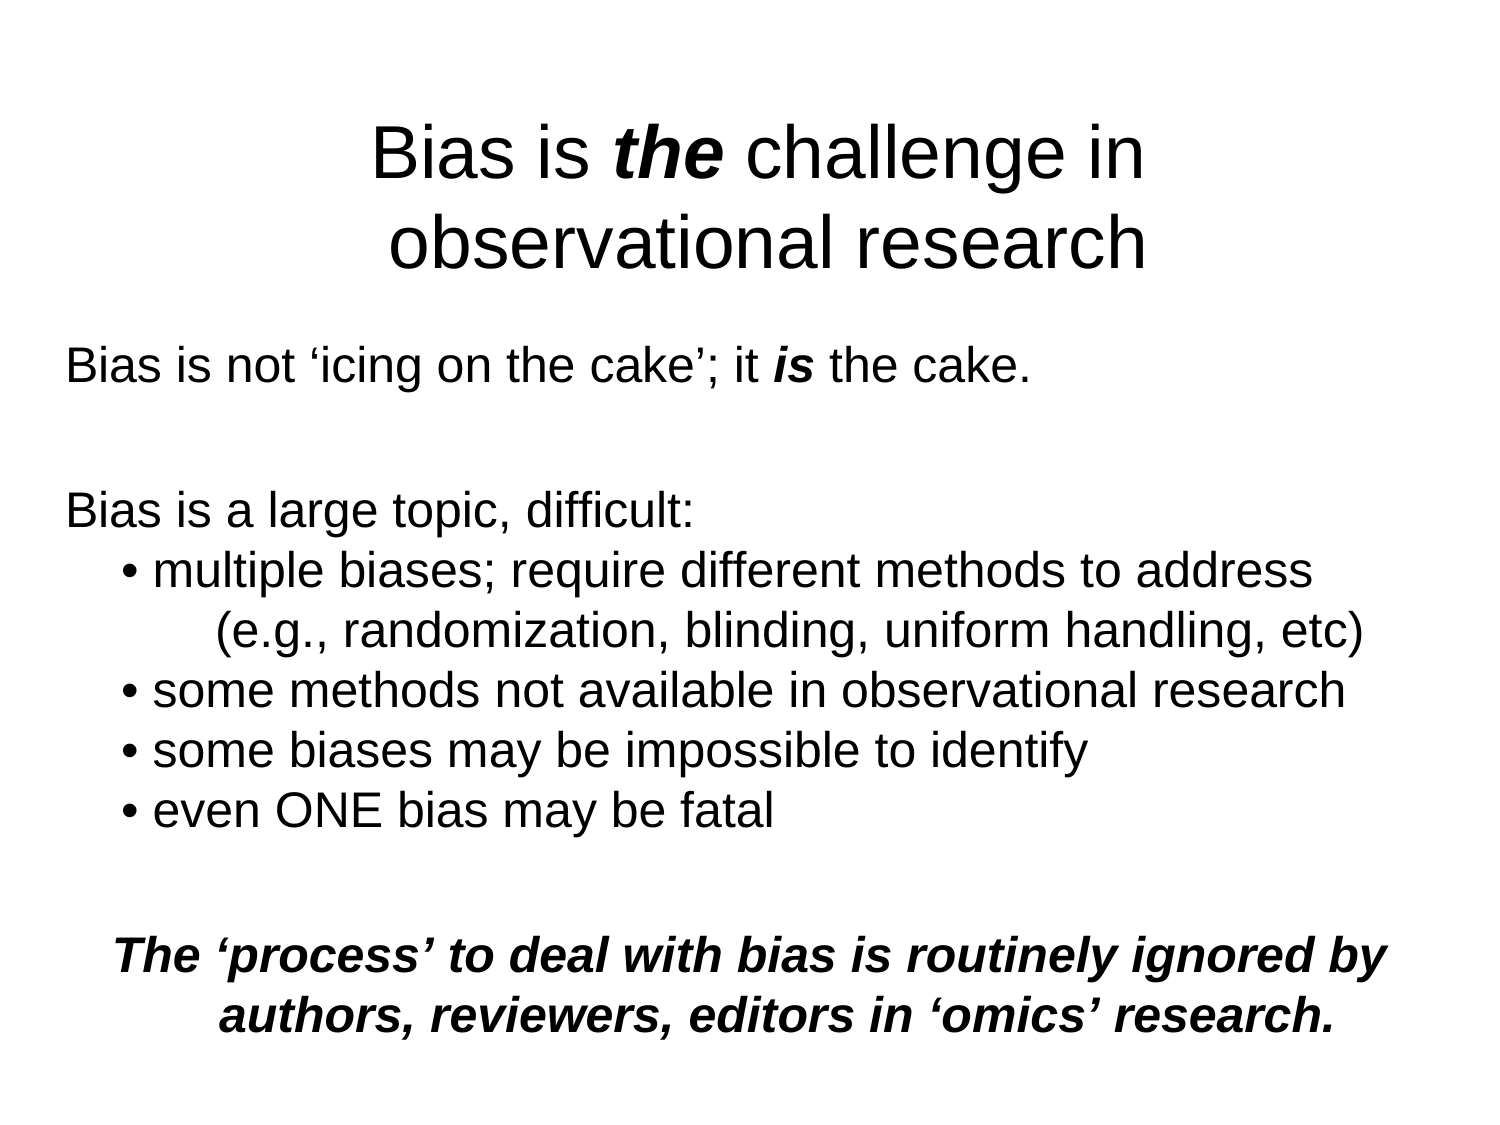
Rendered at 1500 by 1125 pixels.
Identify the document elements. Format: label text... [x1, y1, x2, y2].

list Bias is not ‘icing on the cake’; it is the cake. Bias is a large topic, difficult: • multiple biases; require different methods to address (e.g., randomization, blinding, uniform handling, etc) • some methods not available in observational research • some biases may be impossible to identify • even ONE bias may be fatal The ‘process’ to deal with bias is routinely ignored by authors, reviewers, editors in ‘omics’ research. [50, 324, 1450, 1125]
title Bias is the challenge in observational research [37, 96, 1500, 292]
